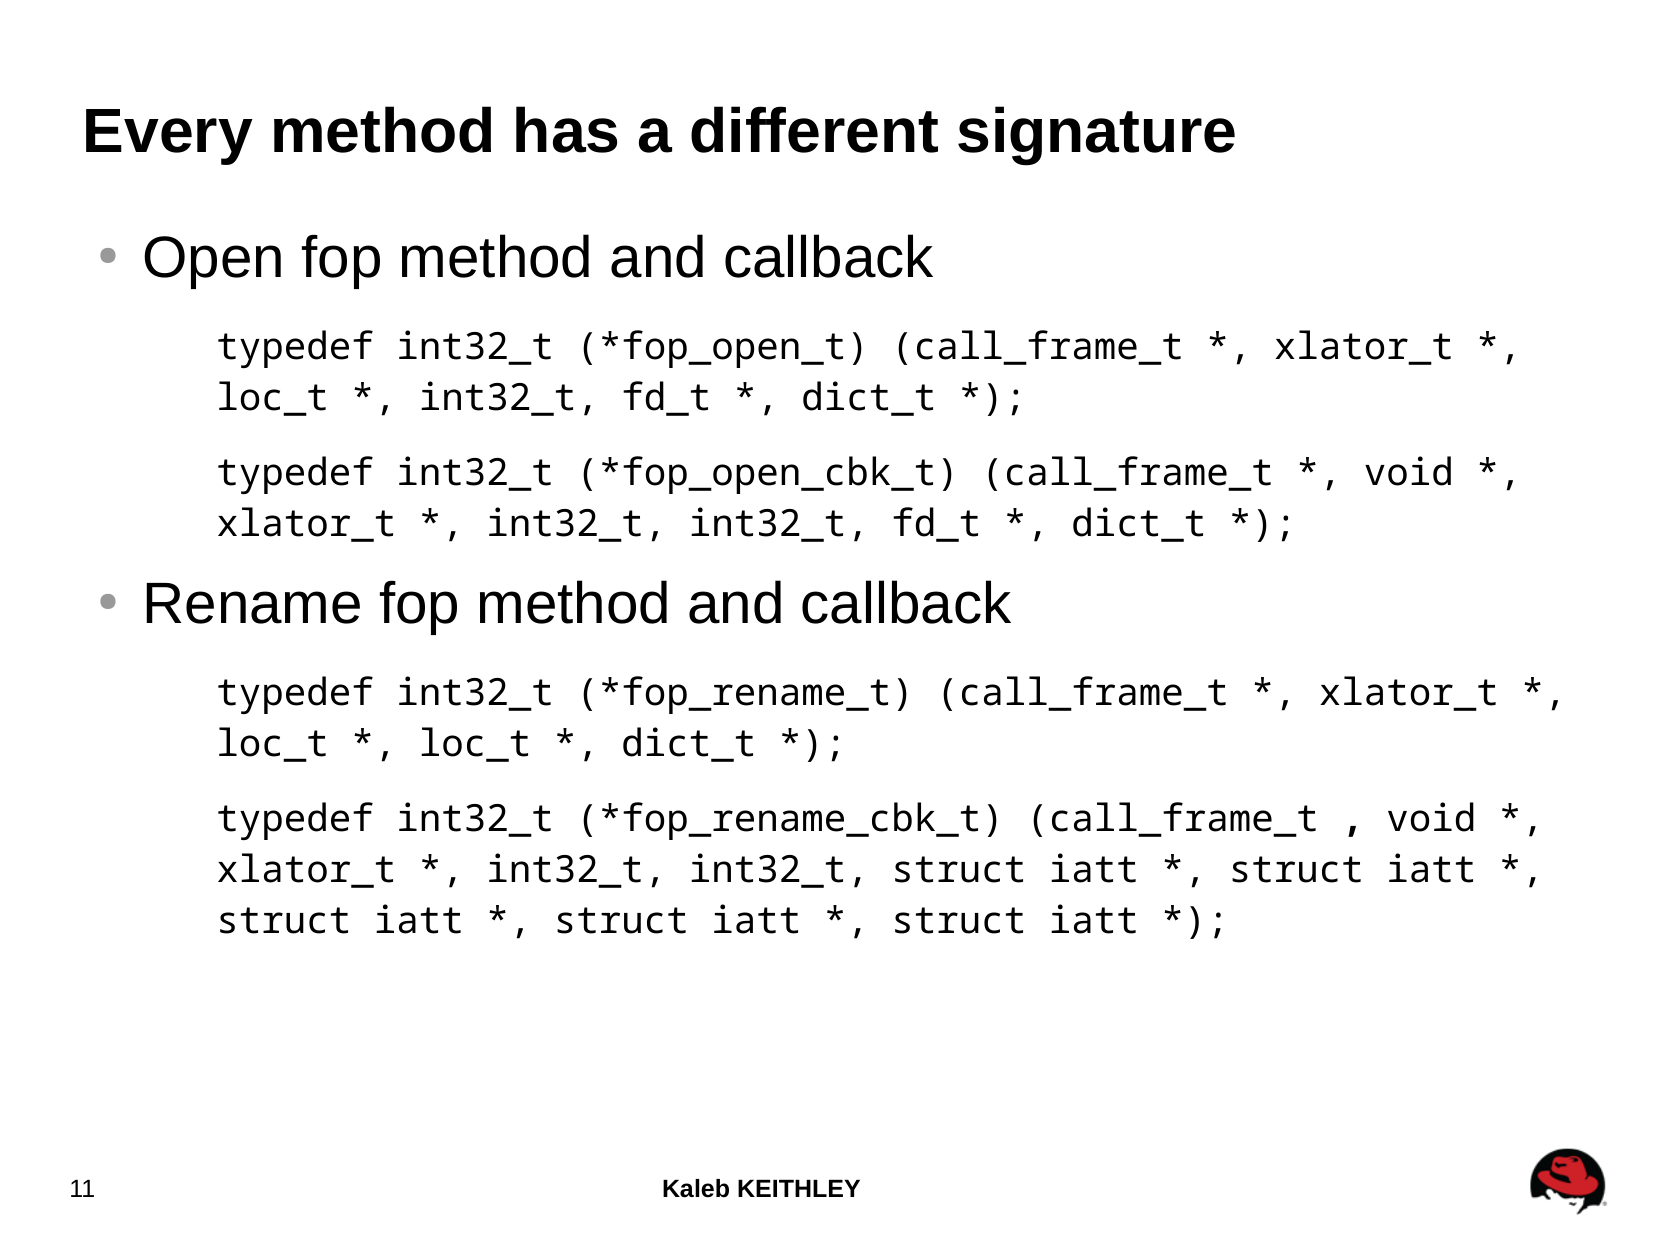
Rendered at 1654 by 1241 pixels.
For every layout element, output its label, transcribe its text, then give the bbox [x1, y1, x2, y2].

title Every method has a different signature [82, 37, 1571, 225]
picture [1529, 1146, 1613, 1224]
list Open fop method and callback typedef int32_t (*fop_open_t) (call_frame_t *, xlator_t *, loc_t *, int32_t, fd_t *, dict_t *); typedef int32_t (*fop_open_cbk_t) (call_frame_t *, void *, xlator_t *, int32_t, int32_t, fd_t *, dict_t *); Rename fop method and callback typedef int32_t (*fop_rename_t) (call_frame_t *, xlator_t *, loc_t *, loc_t *, dict_t *); typedef int32_t (*fop_rename_cbk_t) (call_frame_t , void *, xlator_t *, int32_t, int32_t, struct iatt *, struct iatt *, struct iatt *, struct iatt *, struct iatt *); [82, 225, 1571, 1019]
